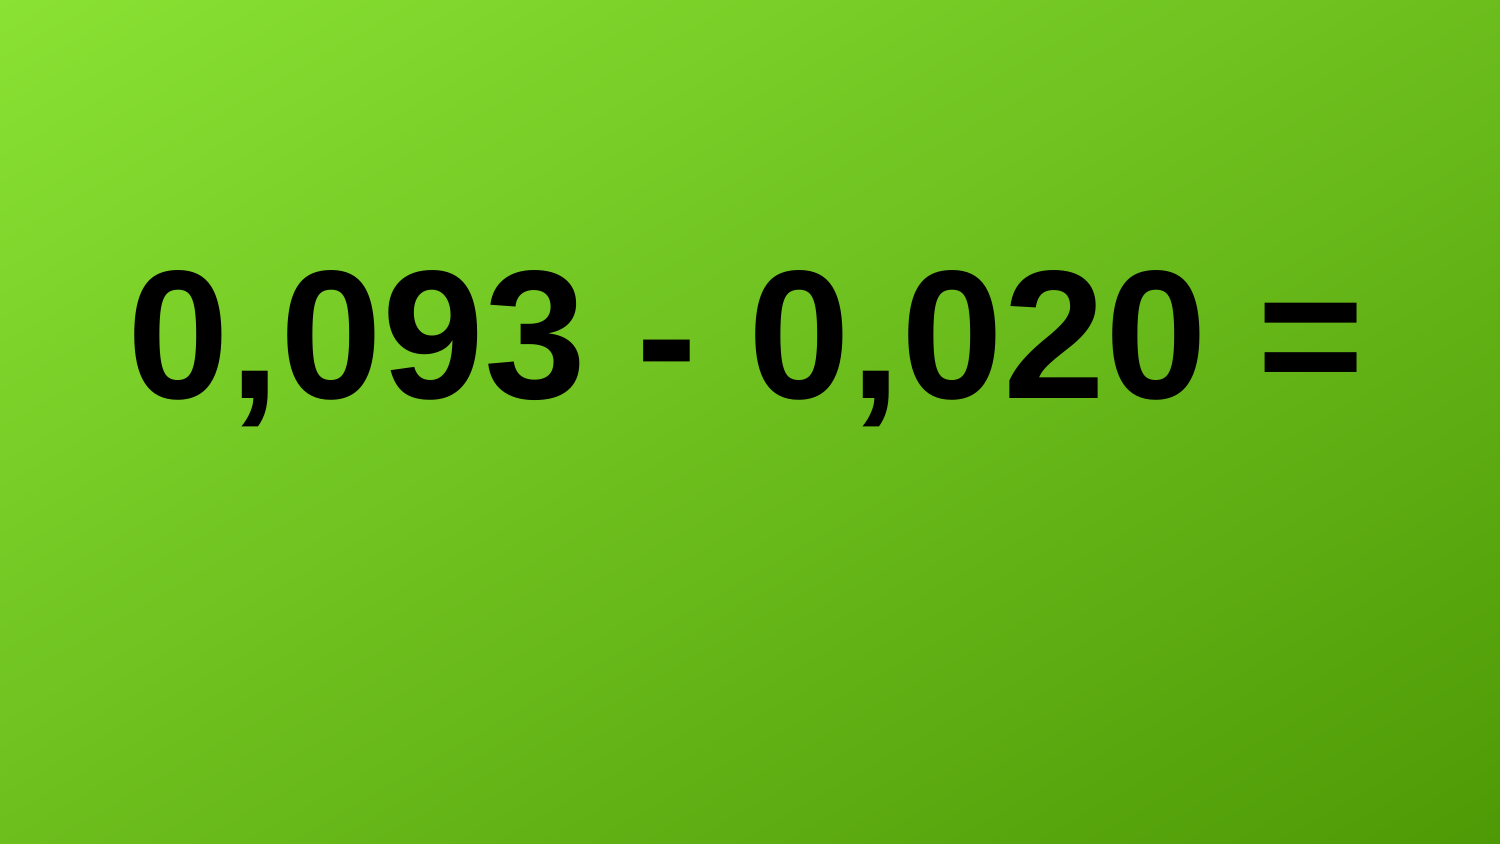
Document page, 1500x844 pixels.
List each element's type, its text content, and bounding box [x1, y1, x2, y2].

title 0,093 - 0,020 = [112, 259, 1388, 450]
